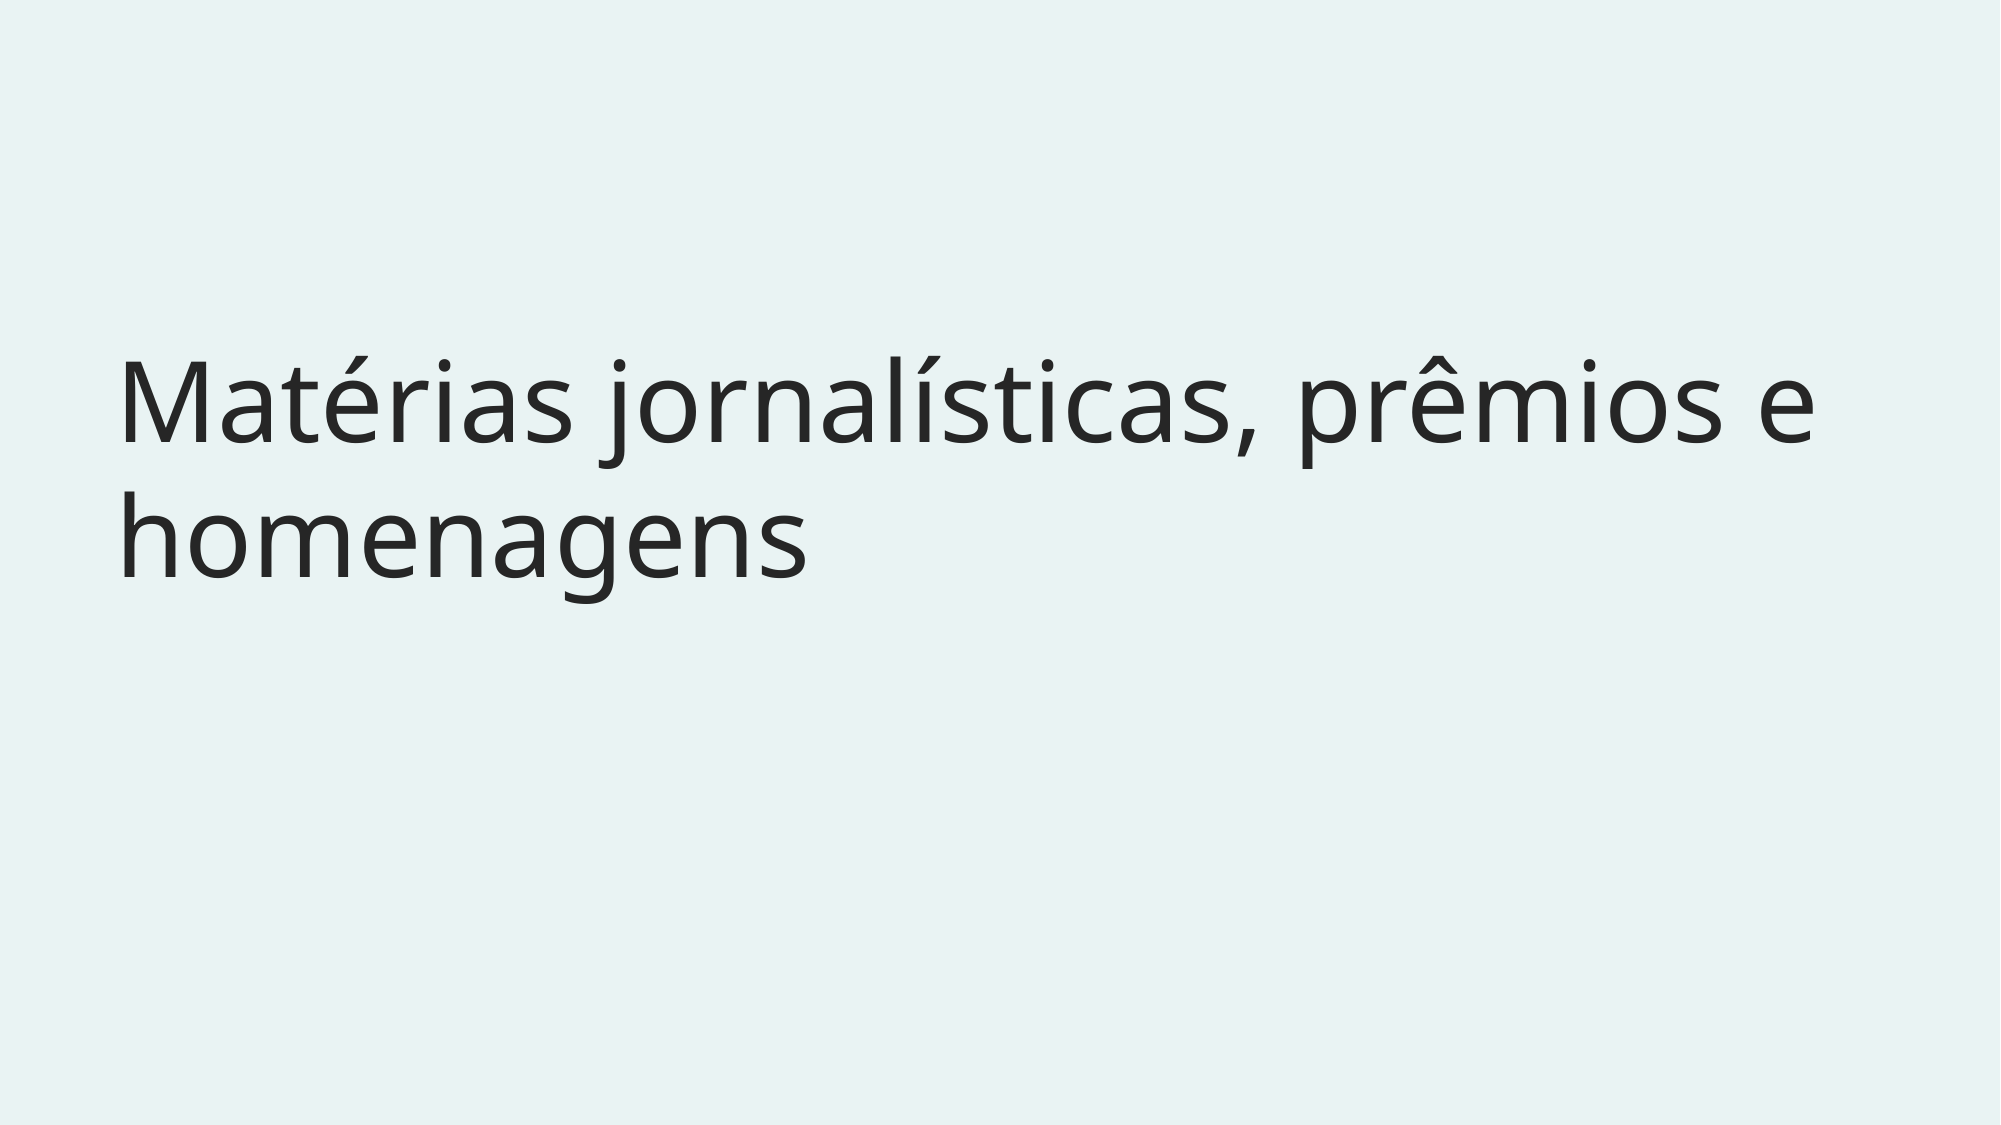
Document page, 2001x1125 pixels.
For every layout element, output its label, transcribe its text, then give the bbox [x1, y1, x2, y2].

title Matérias jornalísticas, prêmios e homenagens [100, 91, 1901, 608]
